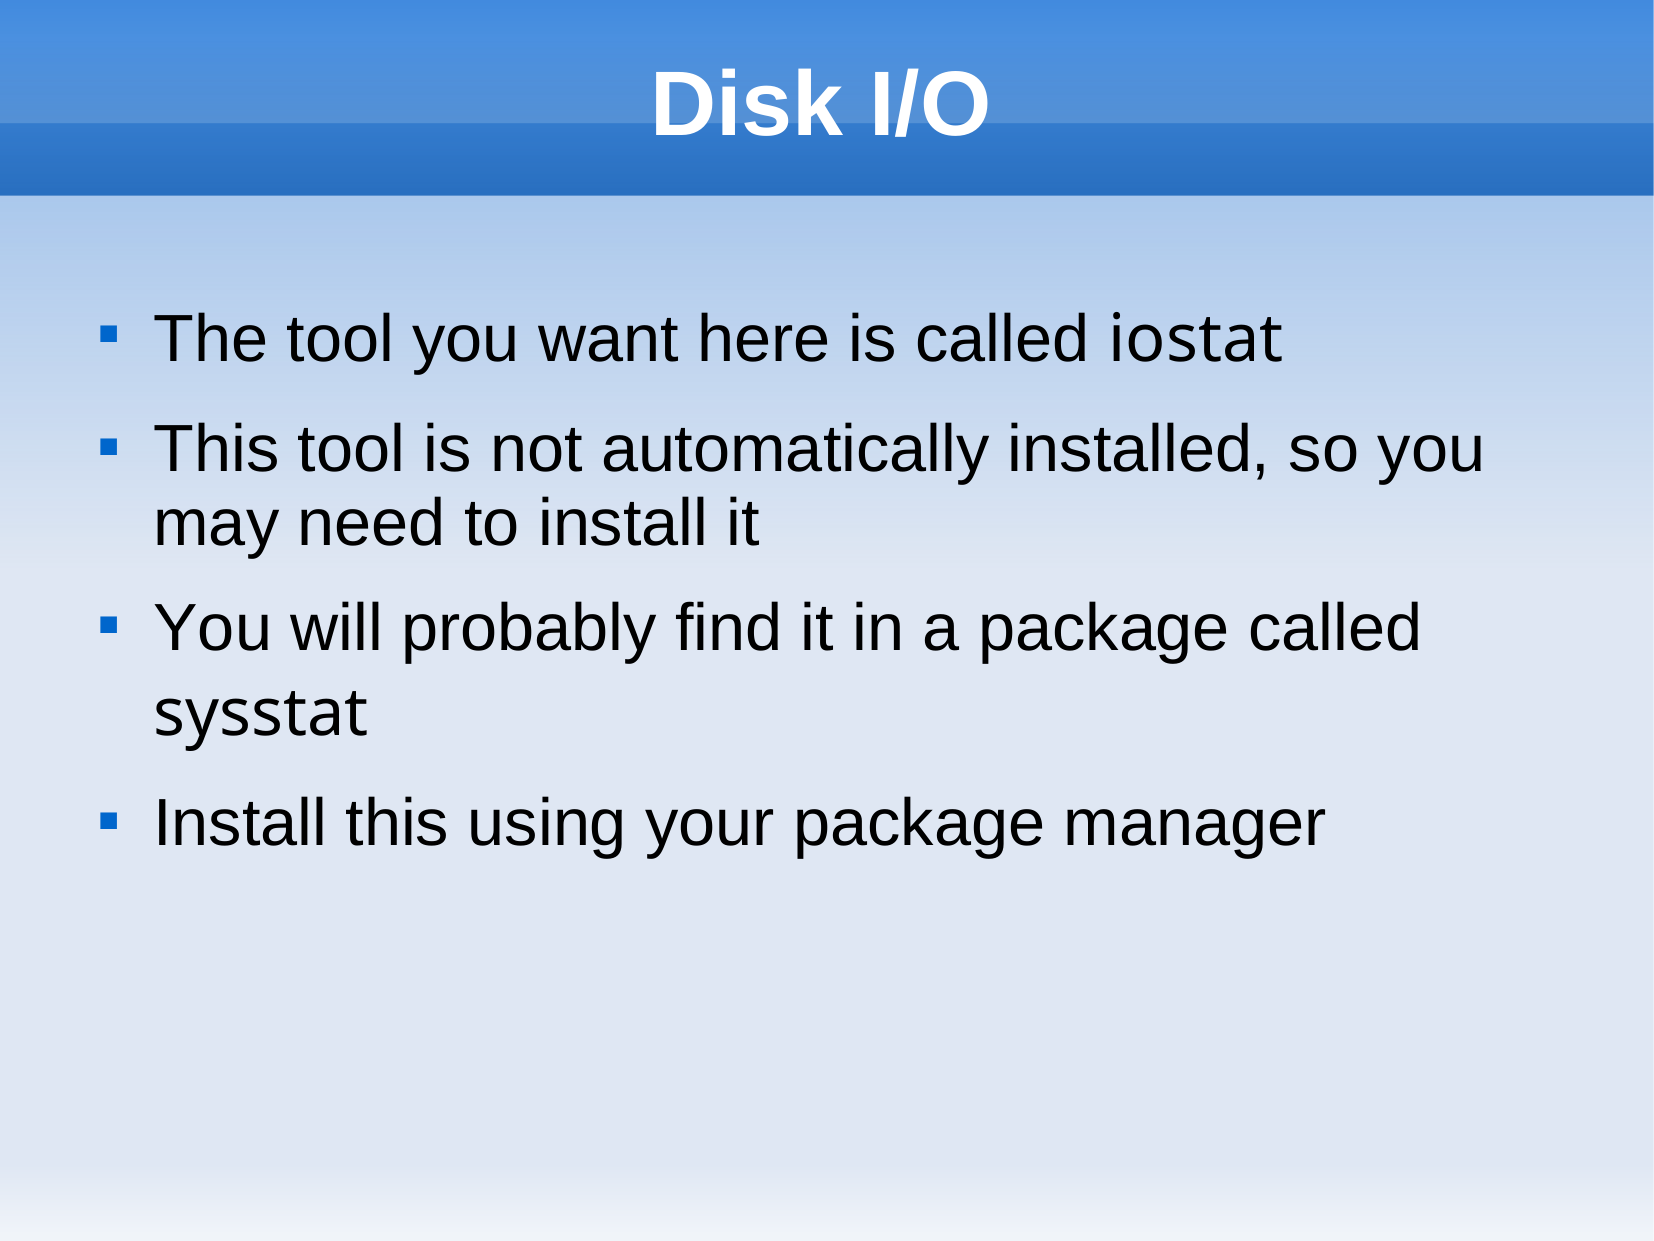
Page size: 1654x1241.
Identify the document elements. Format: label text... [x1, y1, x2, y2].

picture [0, 0, 1654, 1241]
title Disk I/O [76, 0, 1565, 208]
list The tool you want here is called iostat This tool is not automatically installed, so you may need to install it You will probably find it in a package called sysstat Install this using your package manager [82, 290, 1571, 1109]
